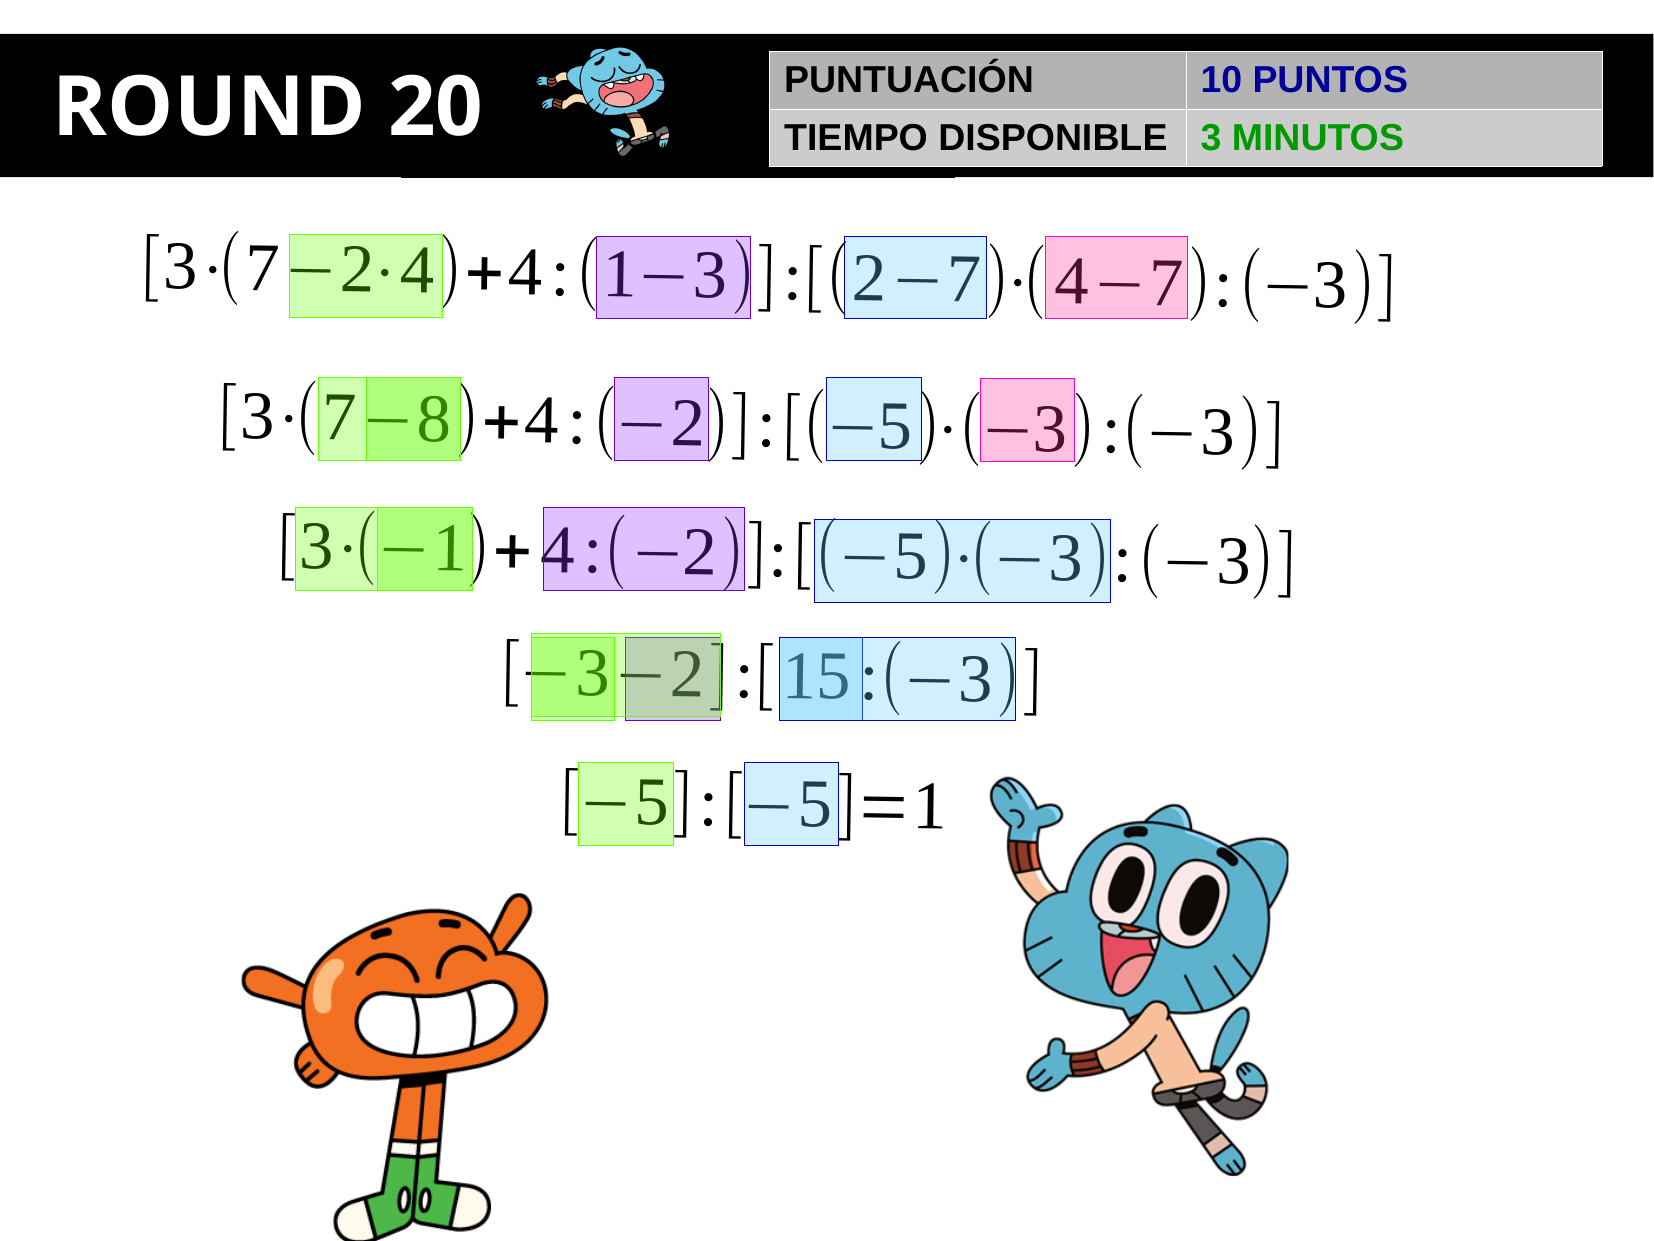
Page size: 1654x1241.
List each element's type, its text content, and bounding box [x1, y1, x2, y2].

chart [1016, 642, 1059, 721]
text_box [289, 234, 443, 318]
text_box [814, 519, 1111, 603]
chart [839, 767, 965, 846]
text_box [844, 236, 987, 319]
text_box [295, 507, 473, 591]
chart [543, 762, 578, 841]
chart [751, 238, 844, 318]
table_cell 3 MINUTOS [1187, 110, 1602, 166]
title [0, 33, 1654, 178]
picture [0, 767, 1654, 1241]
chart [674, 765, 744, 844]
chart [922, 242, 1415, 328]
text_box [779, 637, 1016, 721]
text_box [980, 378, 1075, 462]
text_box [531, 633, 721, 721]
chart [484, 633, 531, 712]
chart [461, 382, 1301, 474]
chart [200, 377, 318, 458]
picture [401, 34, 955, 178]
chart [124, 228, 596, 314]
table_header 10 PUNTOS [1187, 52, 1602, 109]
text_box [543, 507, 745, 591]
text_box ROUND 20 [38, 38, 504, 178]
chart [611, 515, 939, 595]
chart [259, 507, 295, 586]
table_header PUNTUACIÓN [770, 52, 1186, 109]
text_box [596, 236, 751, 319]
text_box [614, 377, 709, 461]
table_cell TIEMPO DISPONIBLE [770, 110, 1186, 166]
chart [473, 511, 543, 590]
text_box [318, 377, 461, 461]
text_box [1045, 236, 1188, 319]
text_box [826, 377, 922, 461]
text_box [744, 762, 839, 846]
chart [1111, 521, 1315, 603]
chart [721, 637, 779, 716]
text_box [578, 762, 674, 846]
